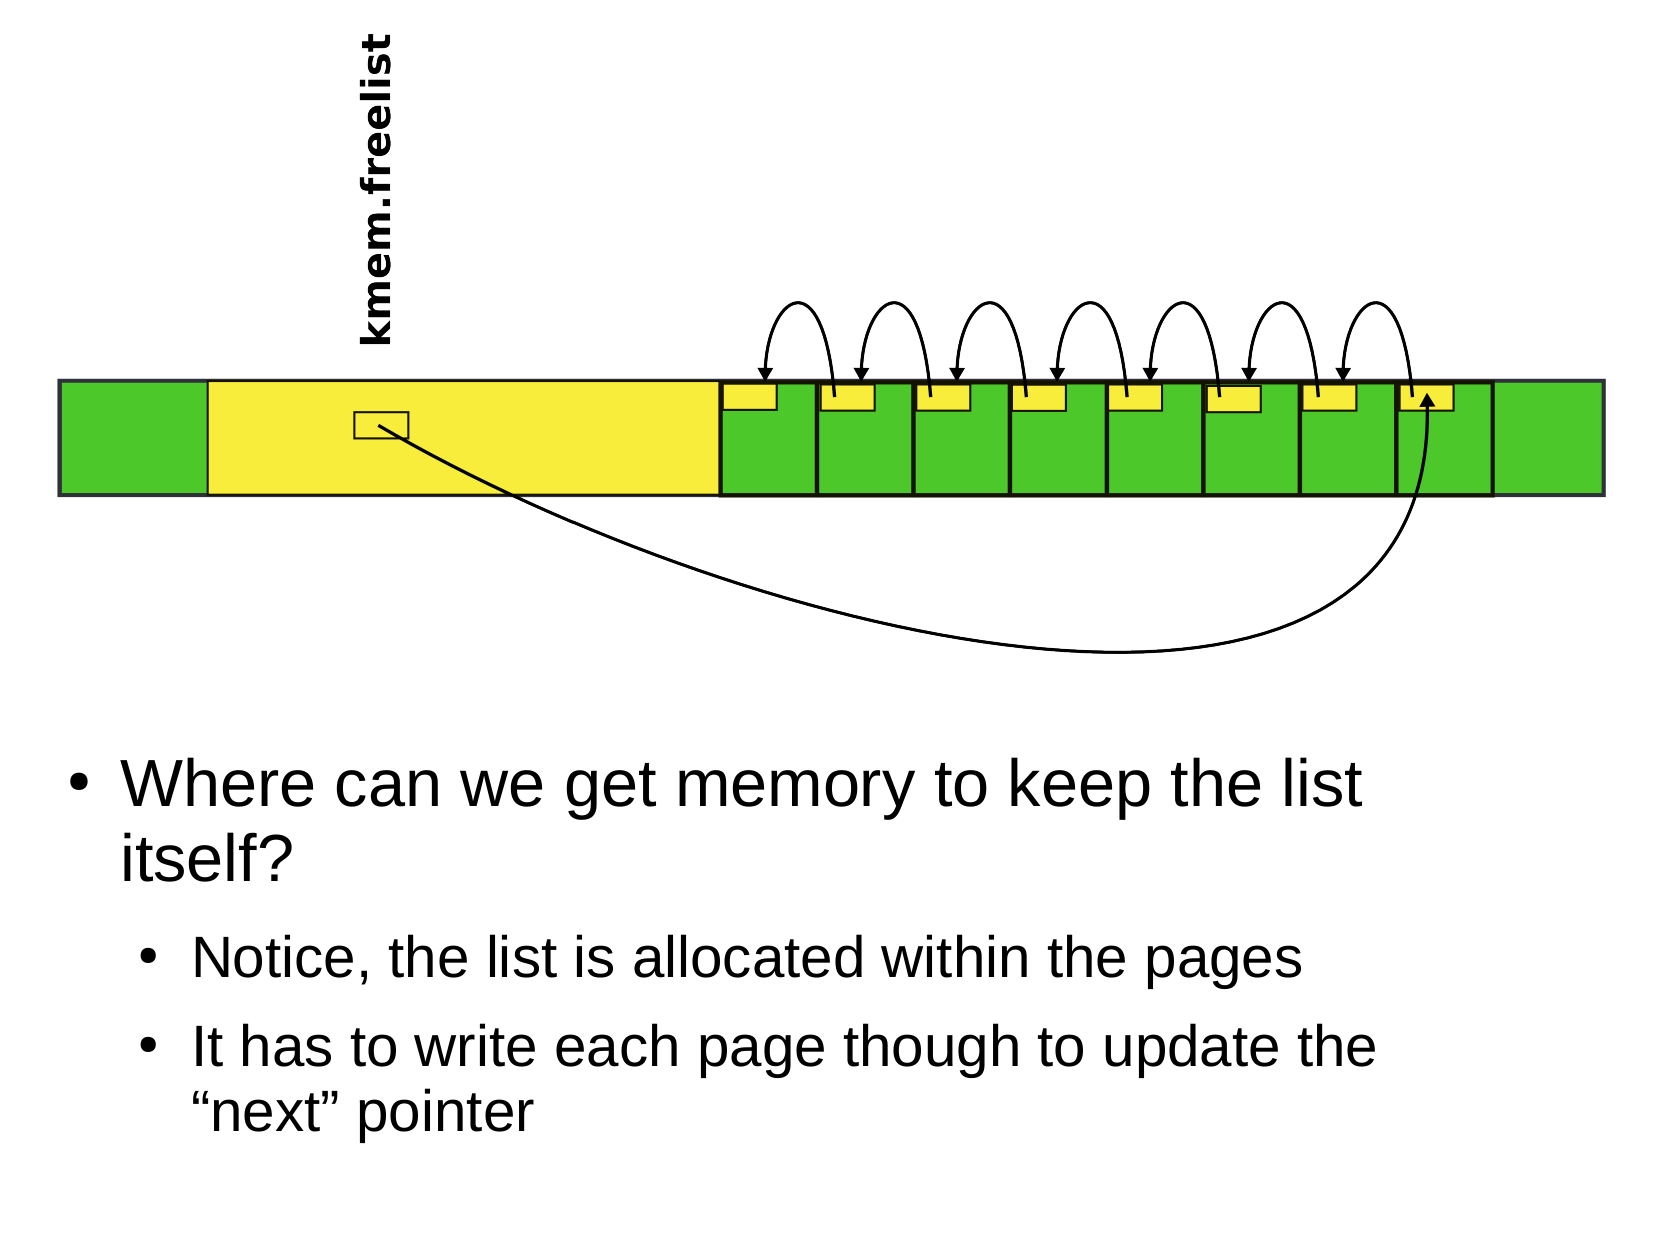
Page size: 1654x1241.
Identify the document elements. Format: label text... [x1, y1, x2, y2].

list Where can we get memory to keep the list itself? Notice, the list is allocated within the pages It has to write each page though to update the “next” pointer [49, 746, 1538, 1203]
picture [57, 34, 1606, 655]
